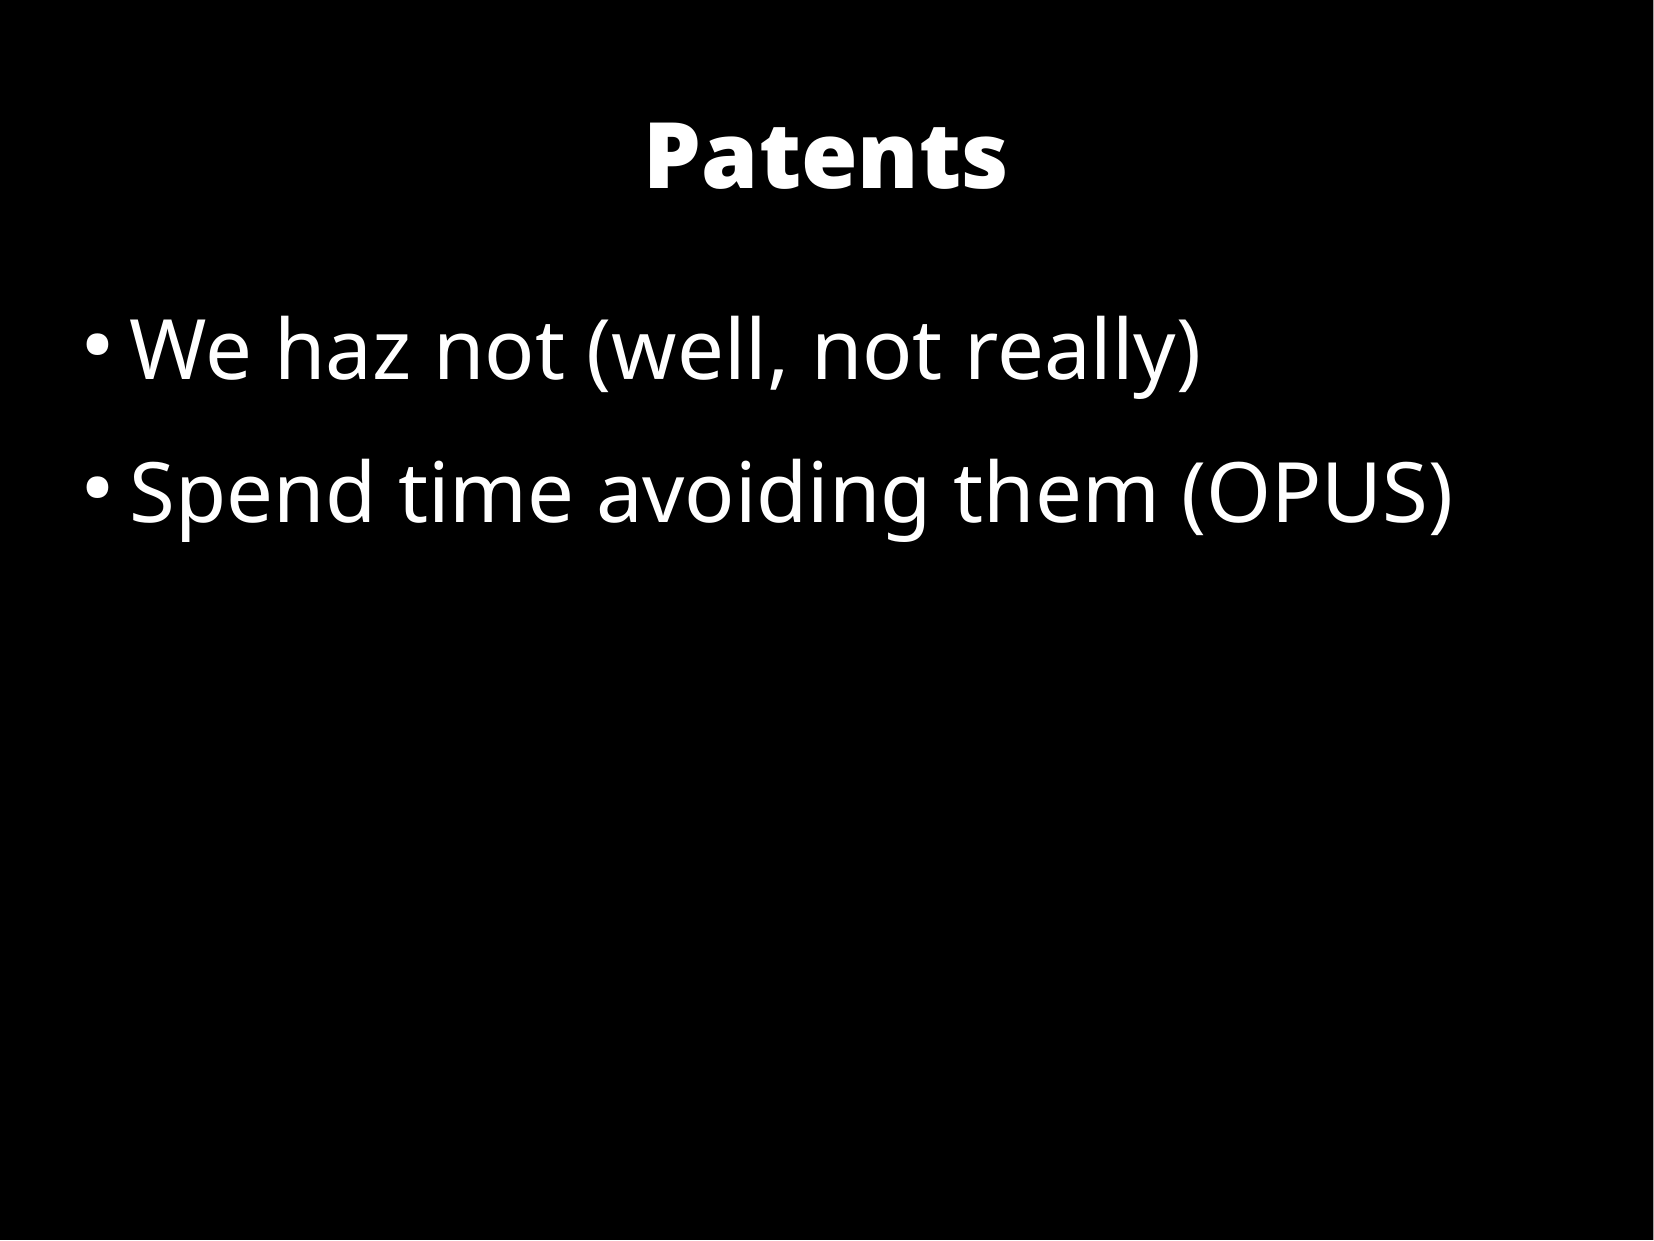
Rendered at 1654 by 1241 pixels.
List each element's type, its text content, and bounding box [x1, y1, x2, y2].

list We haz not (well, not really) Spend time avoiding them (OPUS) [82, 290, 1571, 1152]
title Patents [82, 49, 1571, 257]
